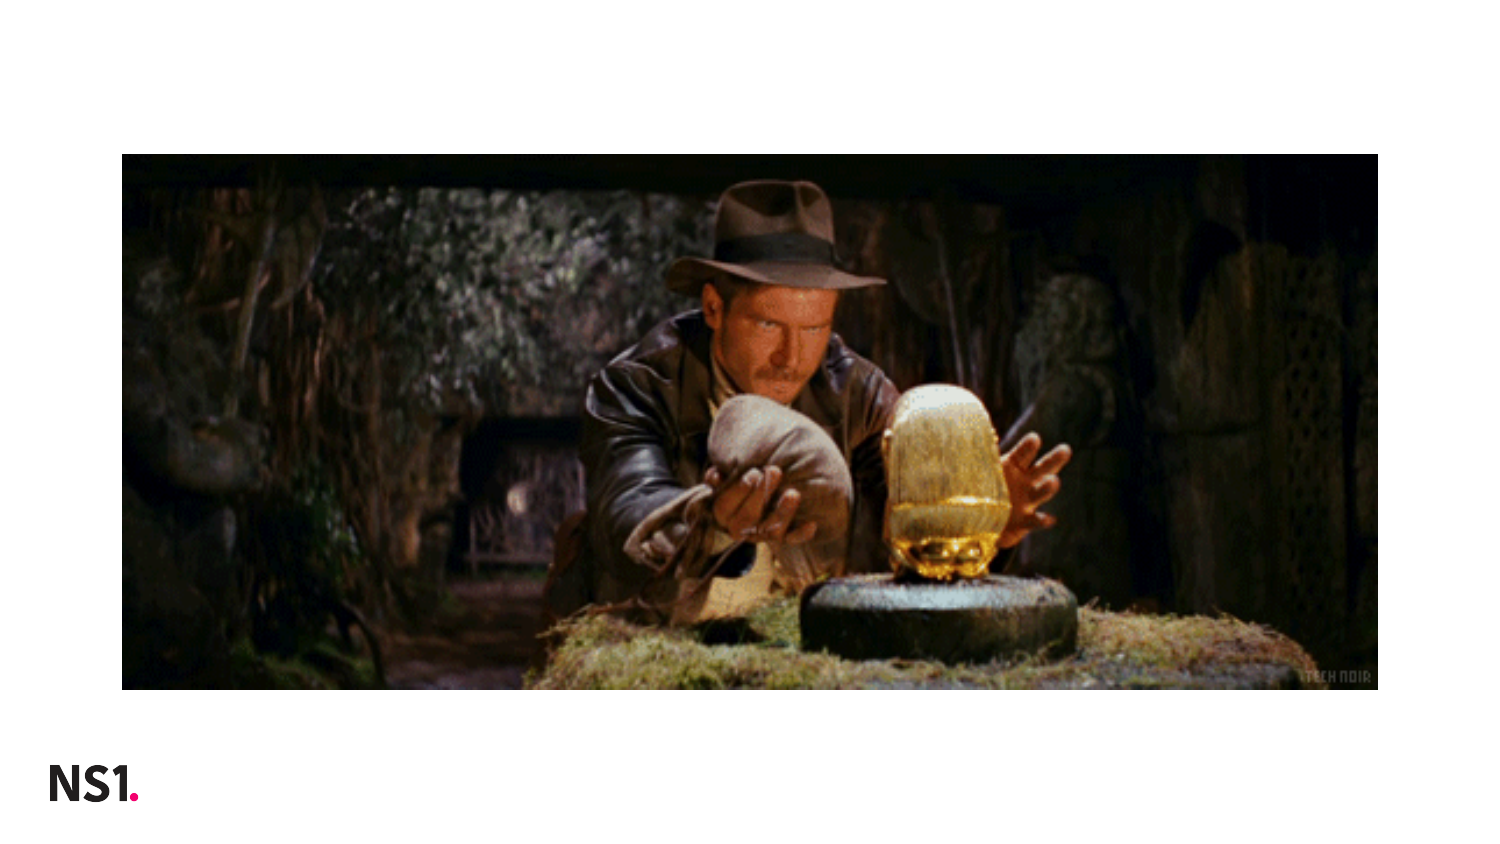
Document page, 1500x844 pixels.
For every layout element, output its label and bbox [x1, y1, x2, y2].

picture [46, 761, 140, 805]
picture [122, 154, 1378, 690]
